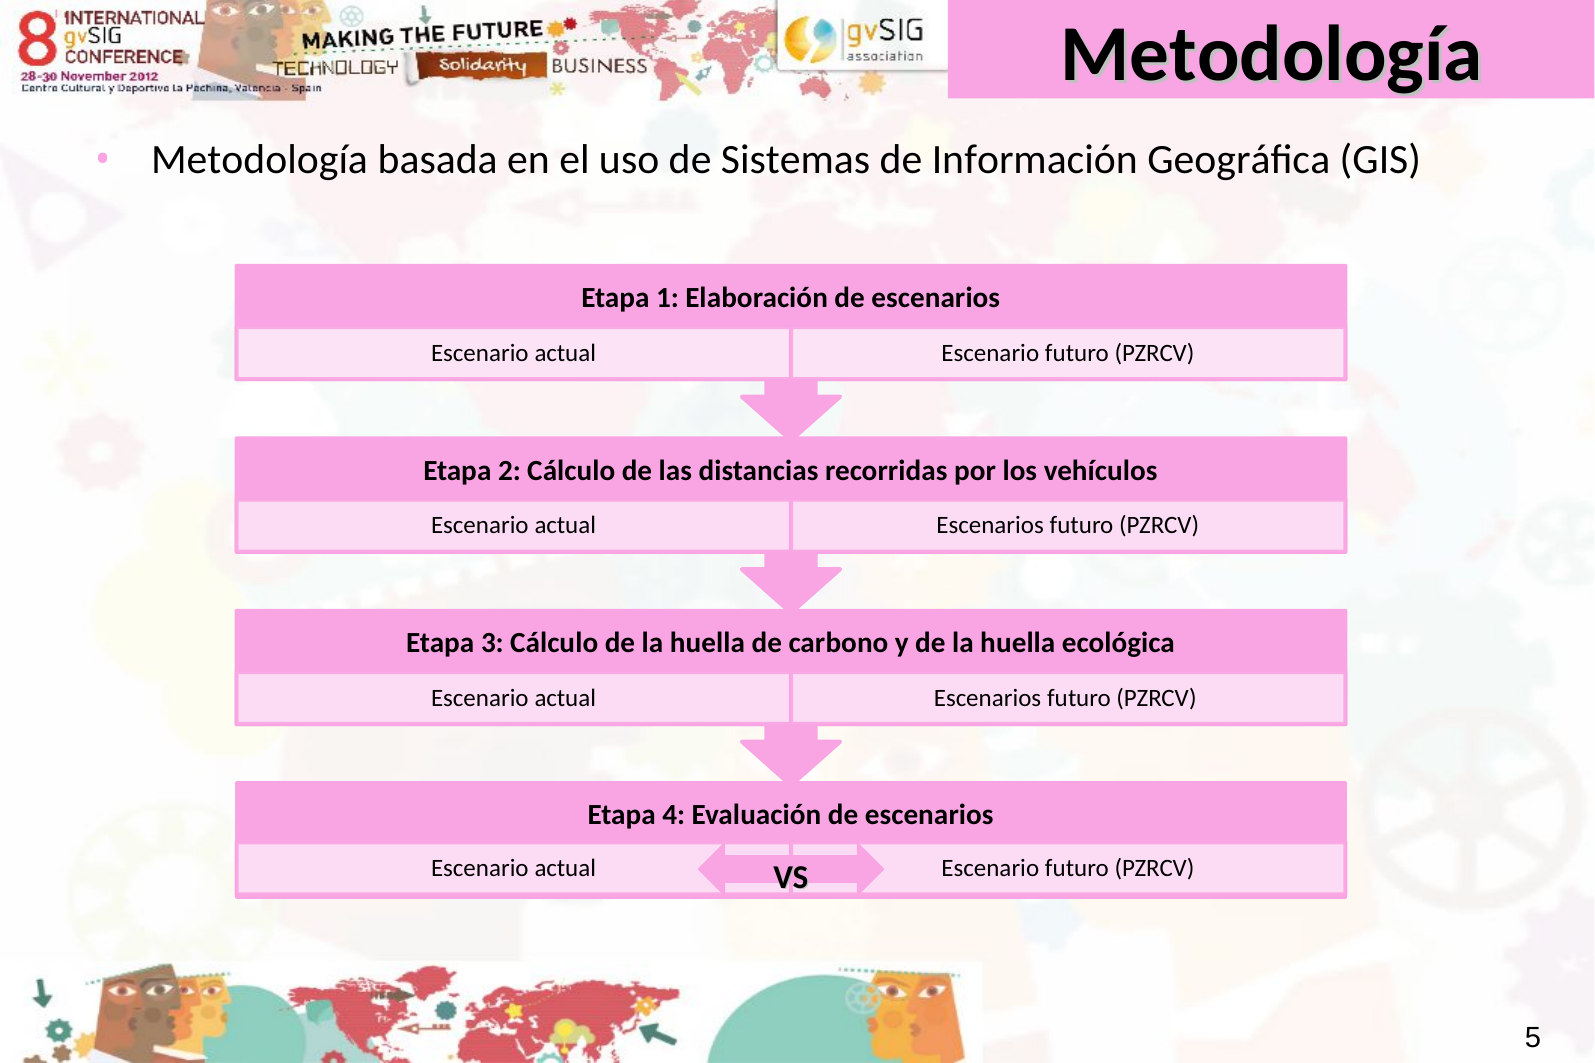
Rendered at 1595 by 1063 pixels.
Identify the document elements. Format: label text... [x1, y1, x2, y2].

text_box Metodología basada en el uso de Sistemas de Información Geográfica (GIS) [79, 129, 1533, 920]
text_box VS [697, 841, 885, 897]
picture [0, 0, 1595, 1063]
text_box <número> [1510, 1011, 1595, 1063]
text_box Metodología [947, 0, 1595, 99]
